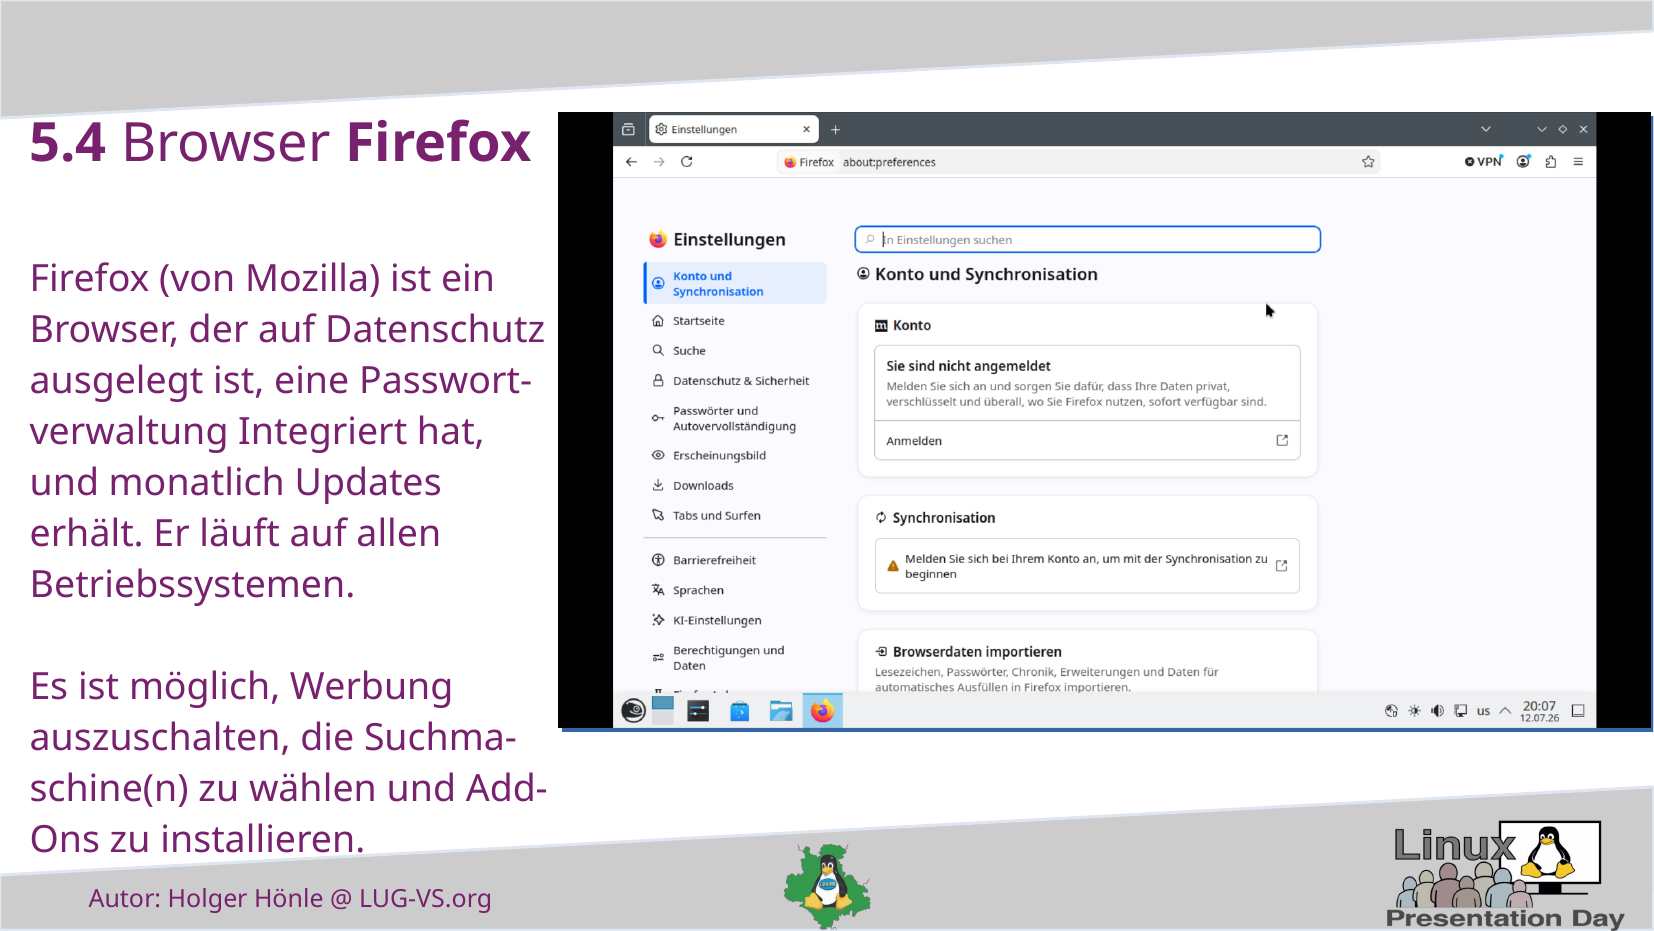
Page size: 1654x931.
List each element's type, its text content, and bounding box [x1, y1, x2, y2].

picture [781, 841, 873, 931]
subtitle 5.4 Browser Firefox Firefox (von Mozilla) ist ein Browser, der auf Datenschutz ausgelegt ist, eine Passwort-verwaltung Integriert hat, und monatlich Updates erhält. Er läuft auf allen Betriebssystemen. Es ist möglich, Werbung auszuschalten, die Suchma- schine(n) zu wählen und Add-Ons zu installieren. [29, 29, 562, 915]
picture [558, 112, 1651, 728]
picture [1387, 820, 1625, 931]
